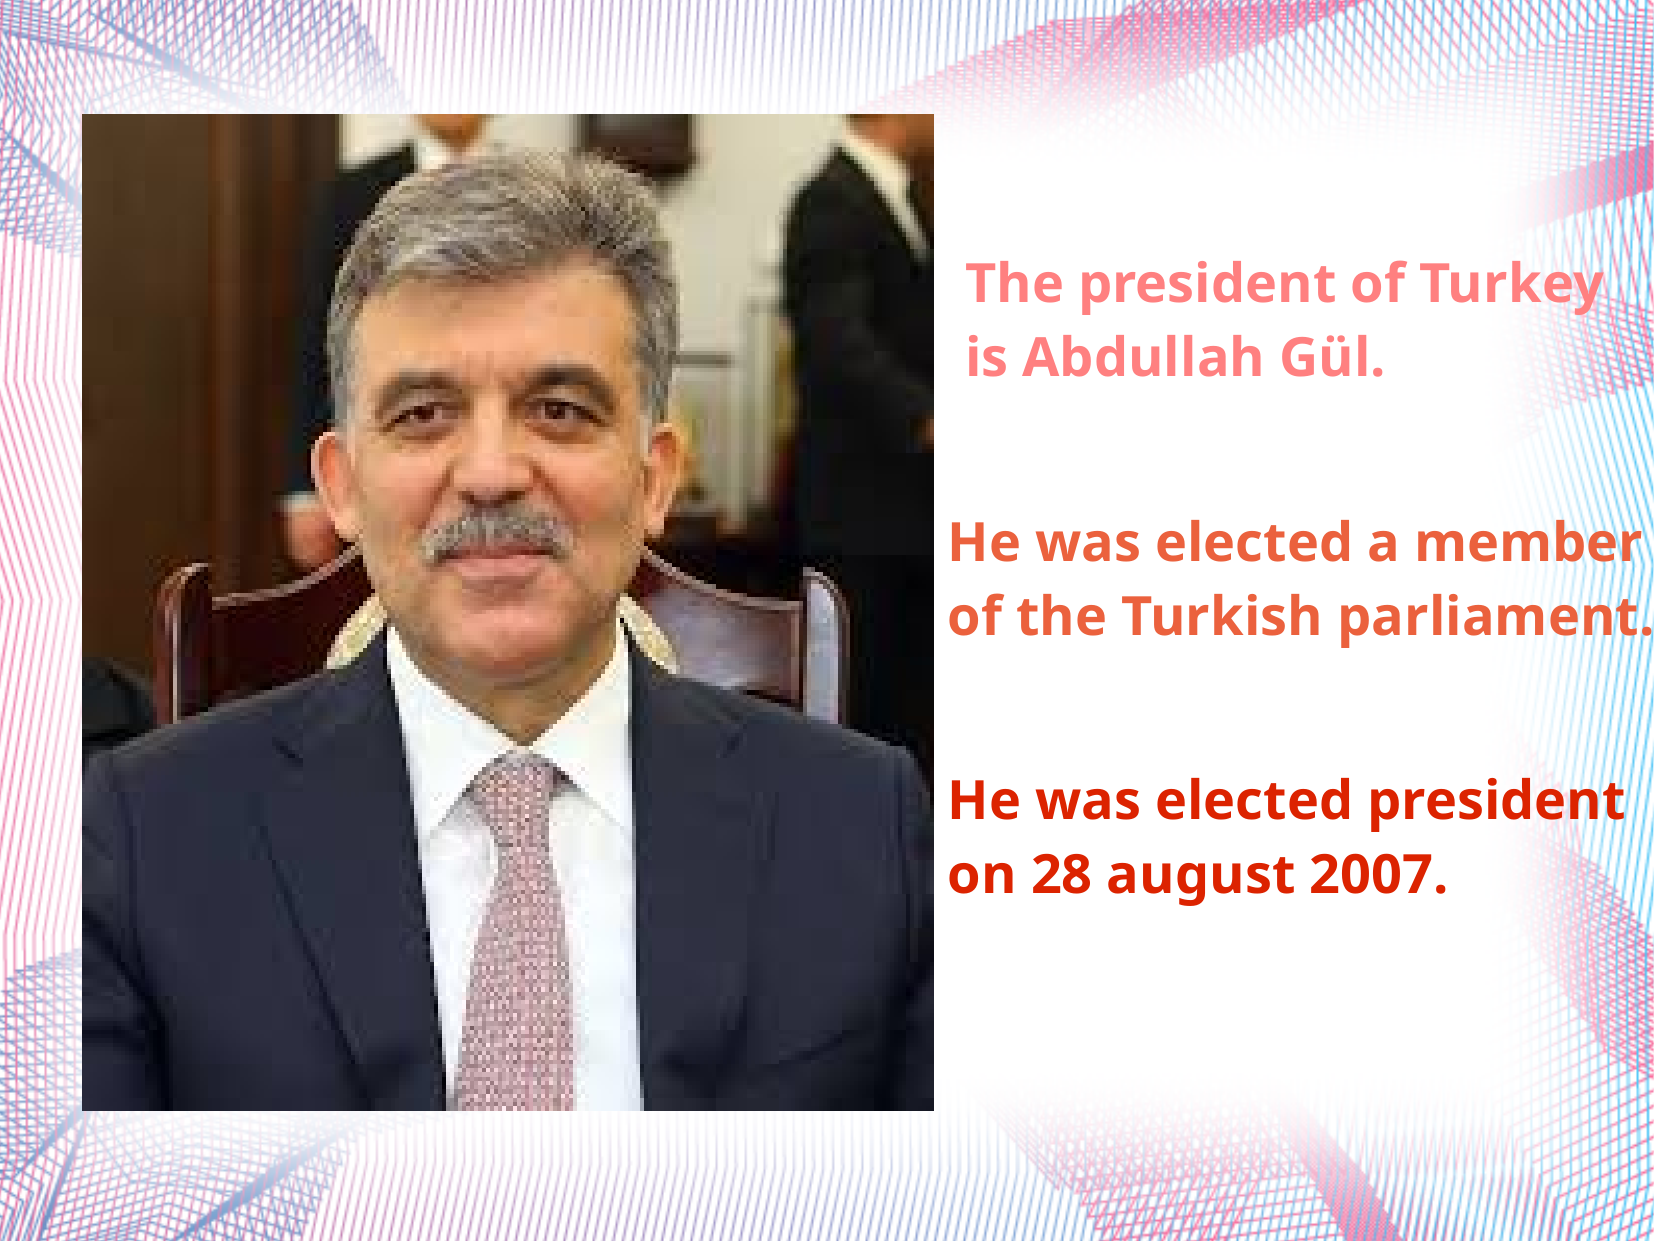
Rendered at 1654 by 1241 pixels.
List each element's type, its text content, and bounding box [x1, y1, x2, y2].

picture [0, 0, 1654, 1241]
text_box He was elected president on 28 august 2007. [933, 754, 1654, 921]
text_box He was elected a member of the Turkish parliament. [933, 496, 1654, 662]
text_box The president of Turkey is Abdullah Gül. [950, 237, 1654, 404]
